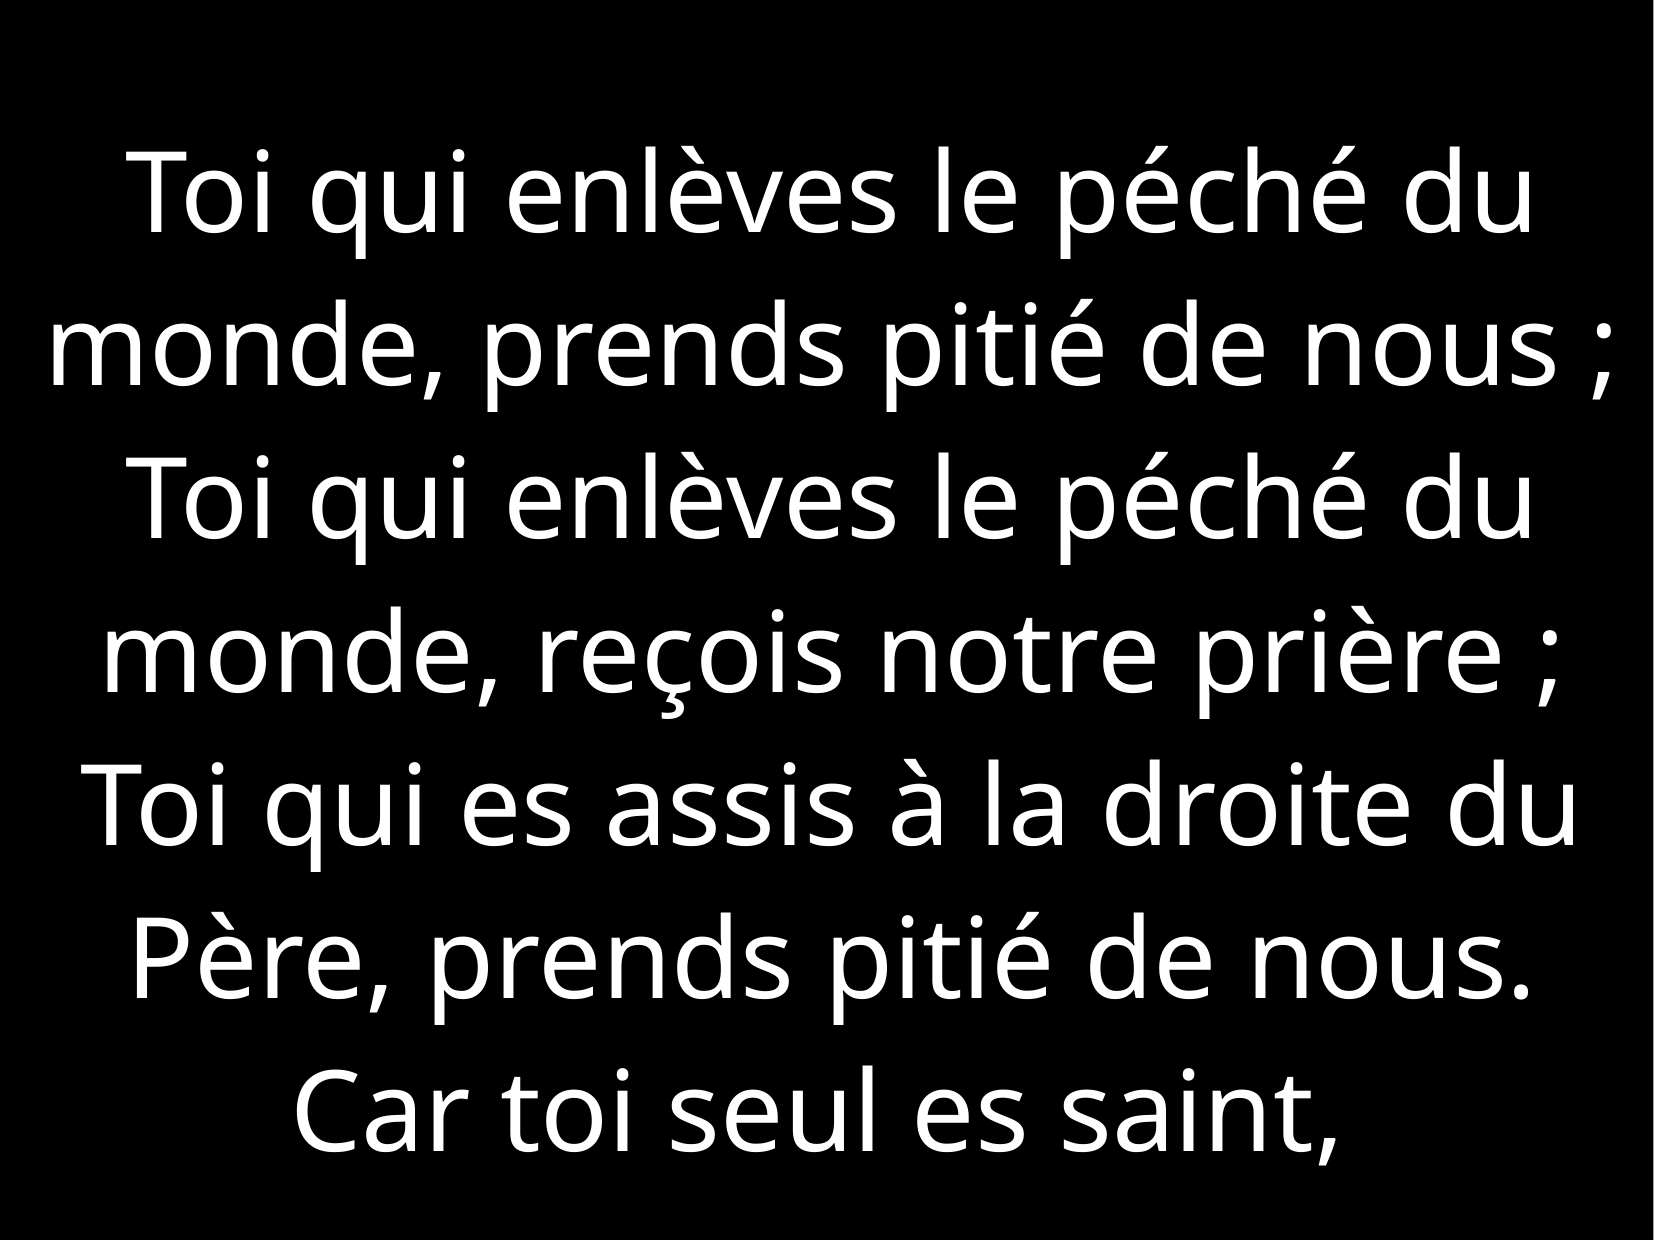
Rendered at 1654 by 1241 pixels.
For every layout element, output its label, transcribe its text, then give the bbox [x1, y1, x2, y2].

subtitle Toi qui enlèves le péché du monde, prends pitié de nous ; Toi qui enlèves le péché du monde, reçois notre prière ; Toi qui es assis à la droite du Père, prends pitié de nous. Car toi seul es saint, [35, 35, 1630, 1241]
